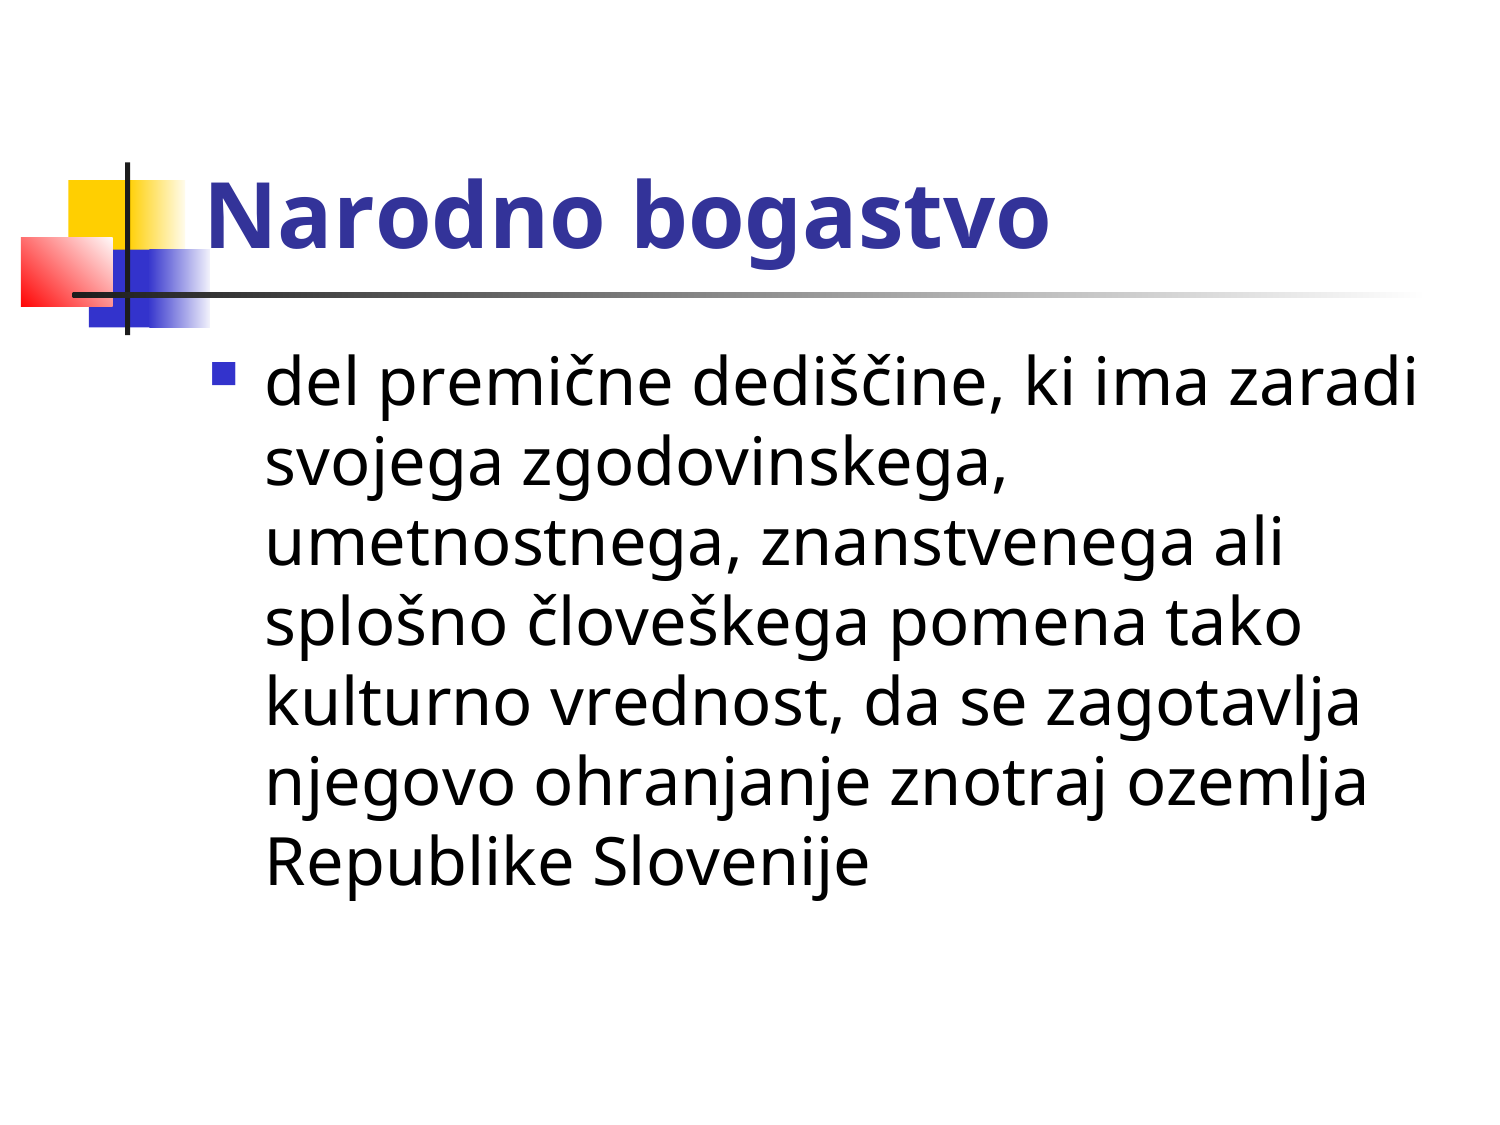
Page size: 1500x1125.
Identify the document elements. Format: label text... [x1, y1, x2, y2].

title Narodno bogastvo [188, 35, 1468, 276]
list del premične dediščine, ki ima zaradi svojega zgodovinskega, umetnostnega, znanstvenega ali splošno človeškega pomena tako kulturno vrednost, da se zagotavlja njegovo ohranjanje znotraj ozemlja Republike Slovenije [193, 331, 1469, 1007]
